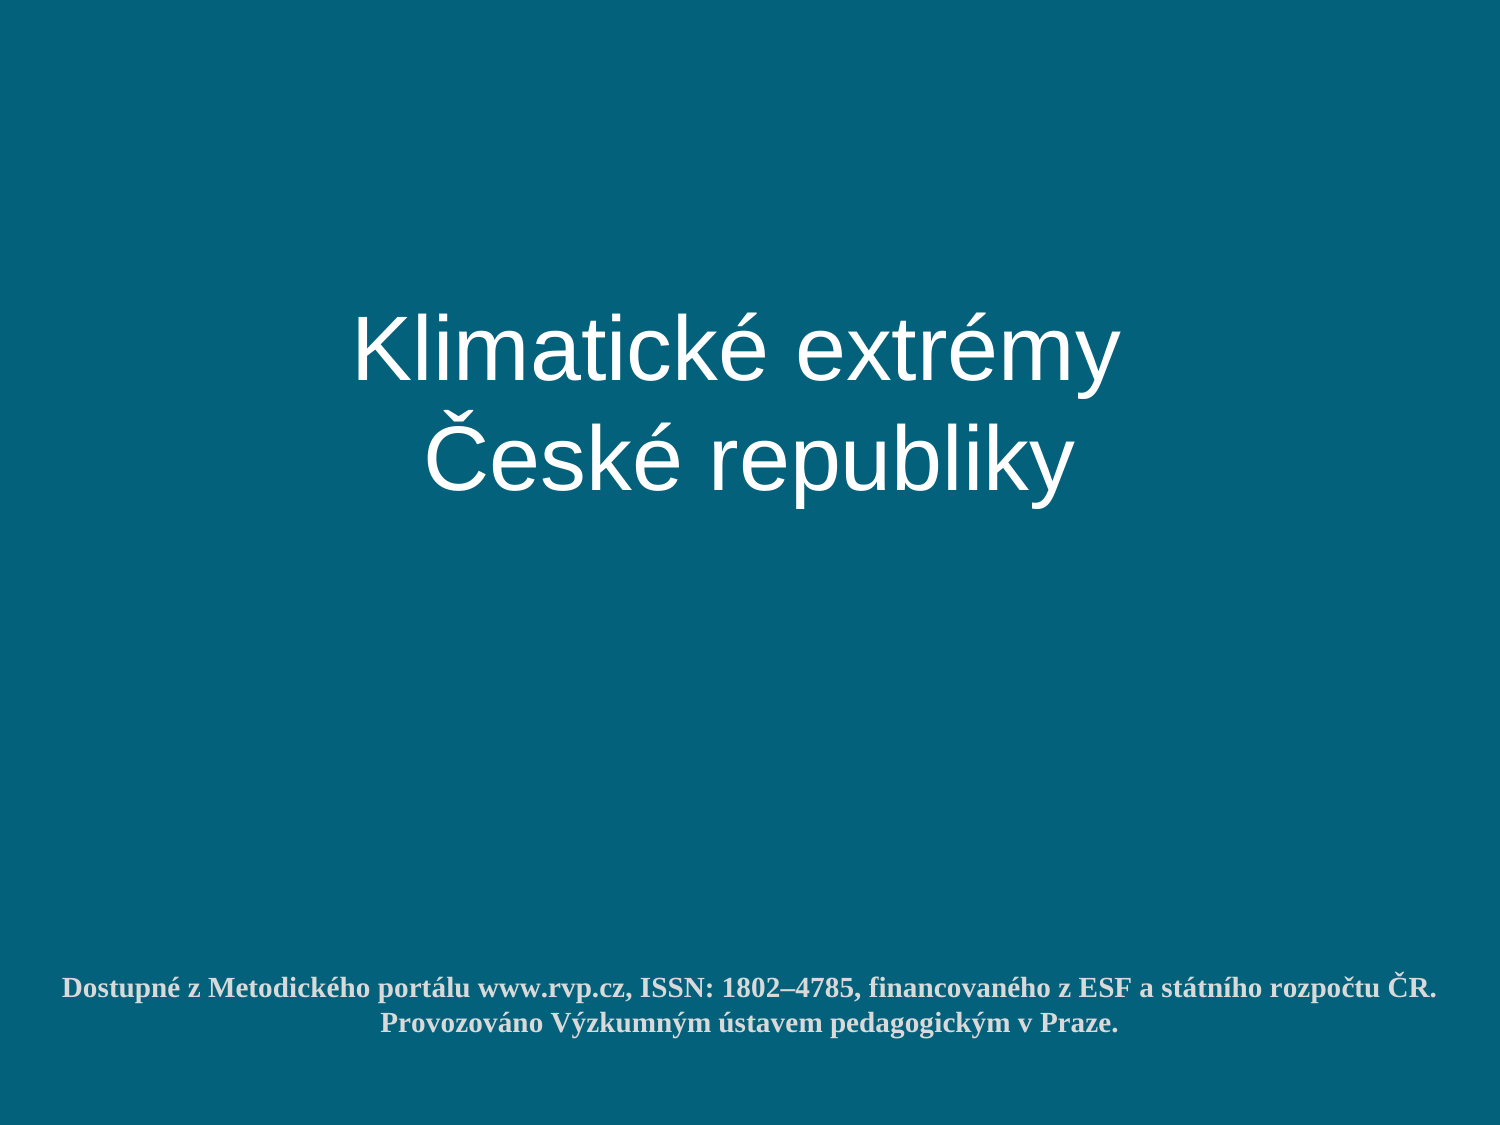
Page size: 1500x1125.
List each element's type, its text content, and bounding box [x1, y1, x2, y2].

text_box Klimatické extrémy České republiky [0, 281, 1500, 517]
text_box Dostupné z Metodického portálu www.rvp.cz, ISSN: 1802–4785, financovaného z ESF a státního rozpočtu ČR. Provozováno Výzkumným ústavem pedagogickým v Praze. [0, 960, 1500, 1047]
